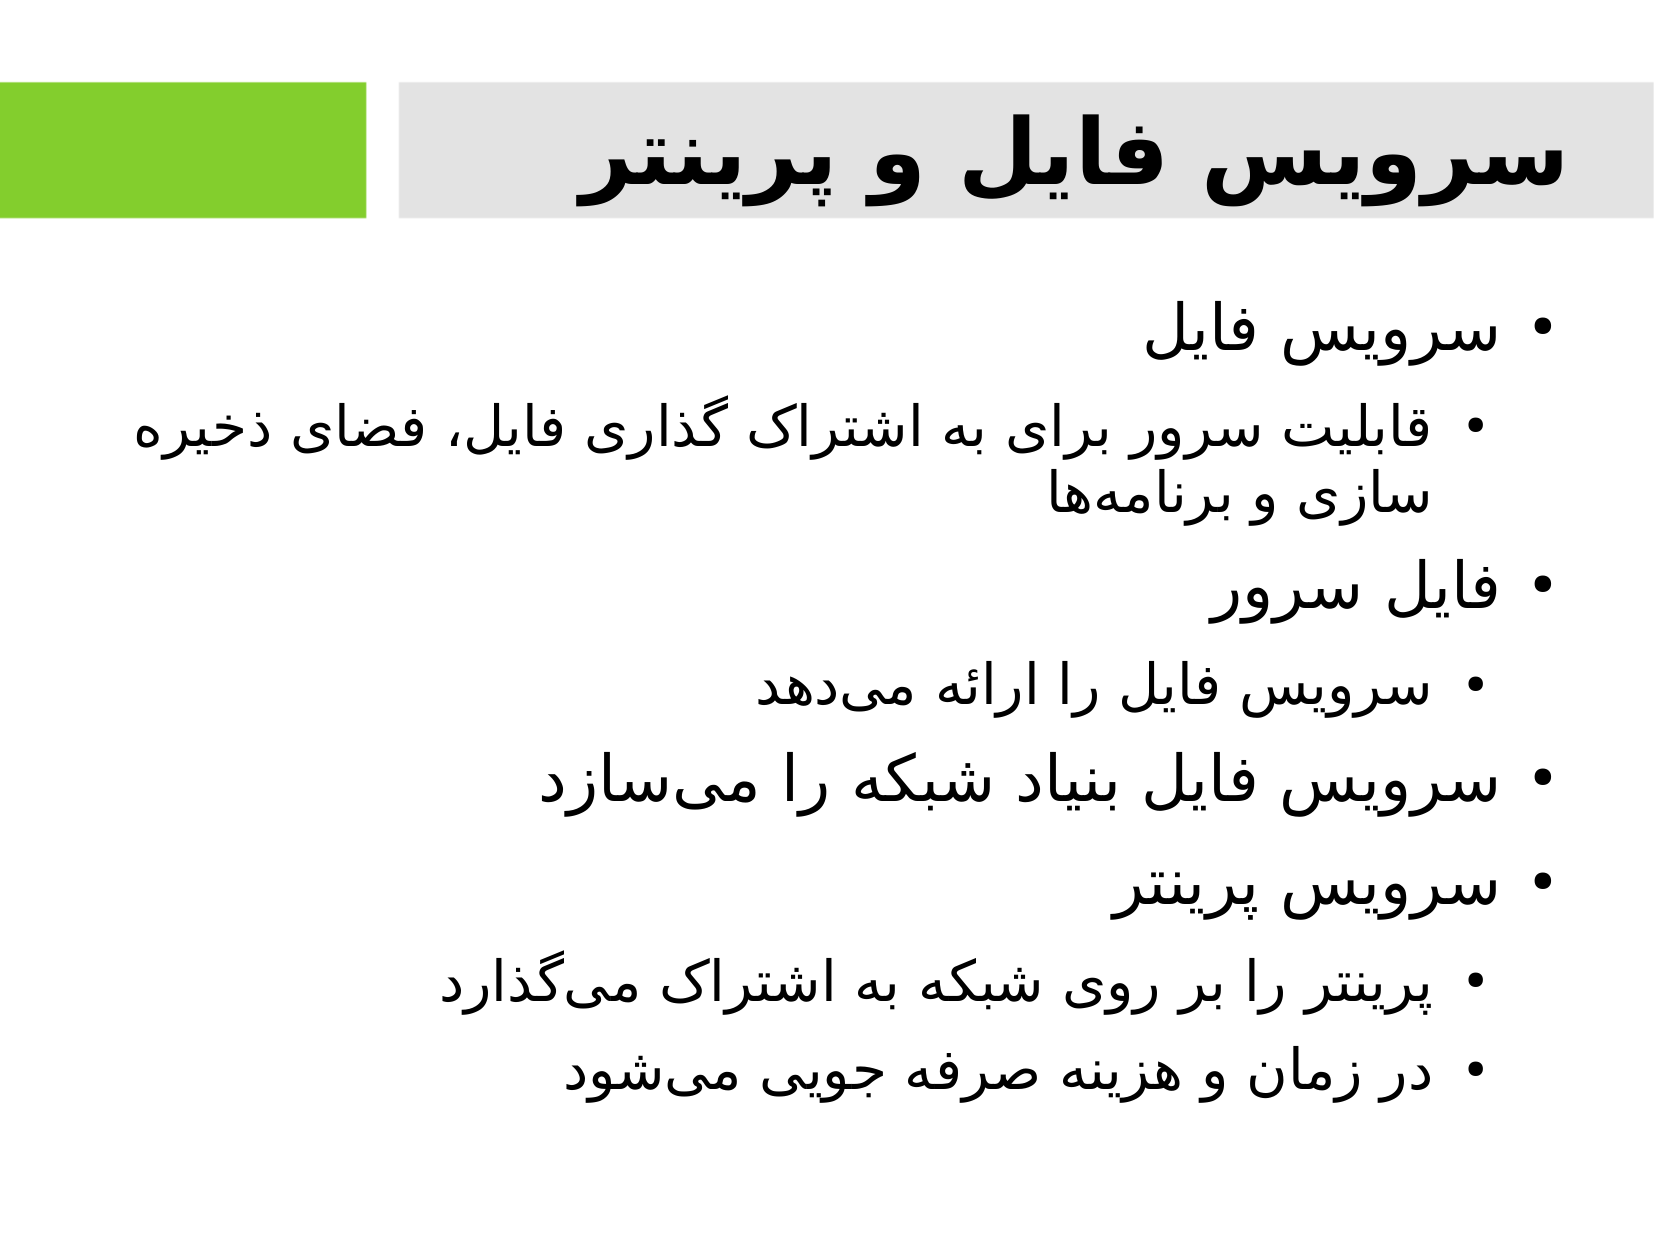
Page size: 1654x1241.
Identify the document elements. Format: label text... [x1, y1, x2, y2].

title سرویس فایل و پرینتر [82, 56, 1571, 250]
picture [0, 0, 1654, 1241]
list سرویس فایل قابلیت سرور برای به اشتراک گذاری فایل، فضای ذخیره سازی و برنامه‌ها فایل سرور سرویس فایل را ارائه می‌دهد سرویس فایل بنیاد شبکه را می‌سازد سرویس پرینتر پرینتر را بر روی شبکه به اشتراک می‌گذارد در زمان و هزینه صرفه جویی می‌شود [82, 290, 1571, 1109]
